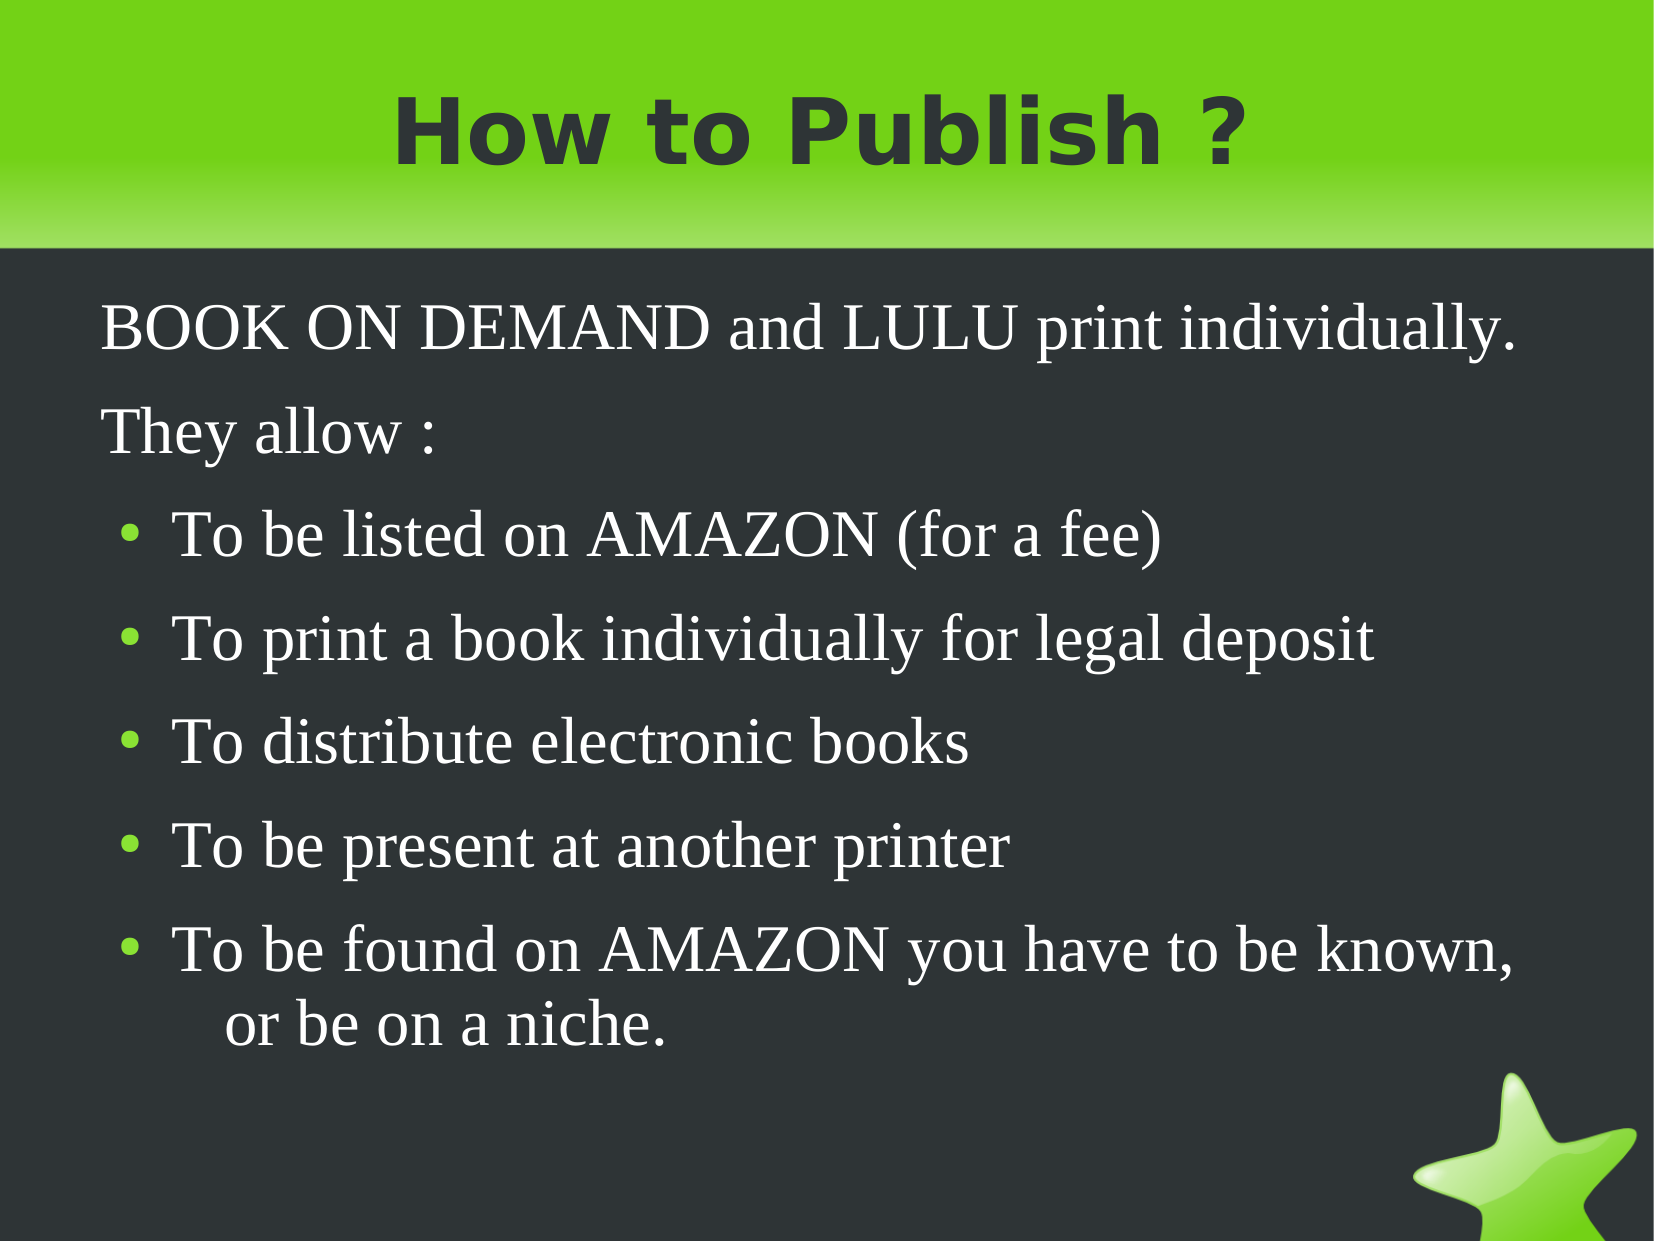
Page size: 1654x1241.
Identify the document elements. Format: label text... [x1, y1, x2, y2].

list BOOK ON DEMAND and LULU print individually. They allow : To be listed on AMAZON (for a fee) To print a book individually for legal deposit To distribute electronic books To be present at another printer To be found on AMAZON you have to be known, or be on a niche. [82, 290, 1571, 1114]
picture [0, 0, 1654, 1241]
title How to Publish ? [76, 36, 1565, 229]
